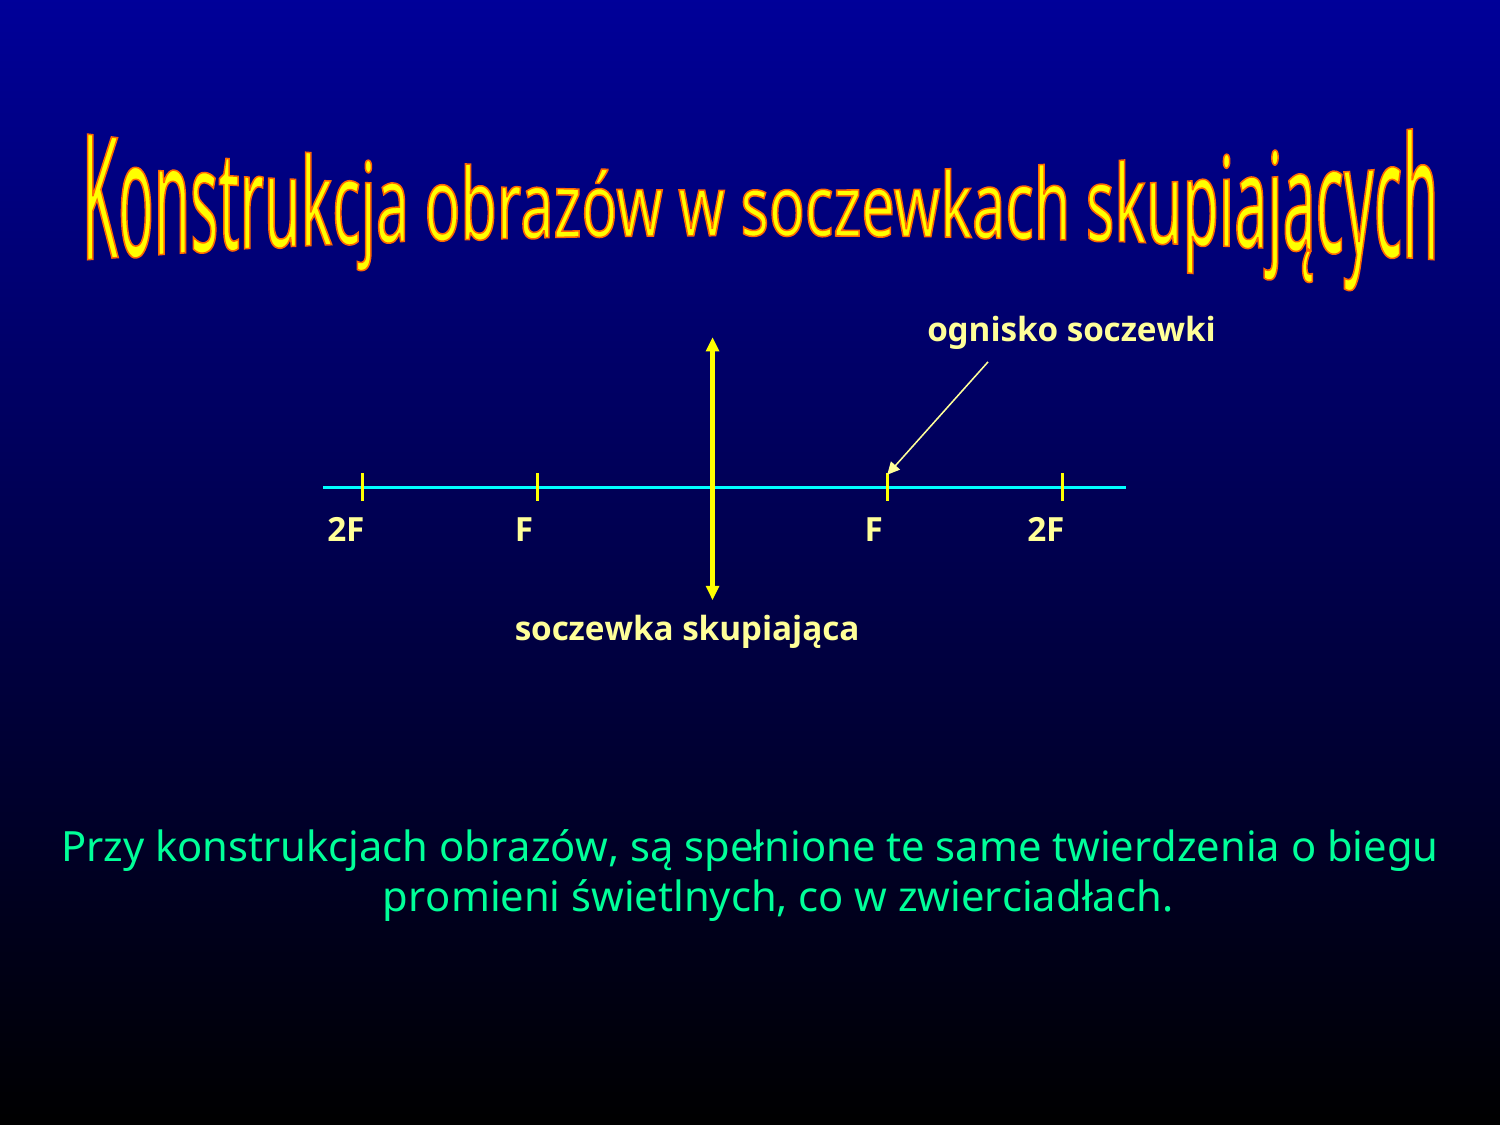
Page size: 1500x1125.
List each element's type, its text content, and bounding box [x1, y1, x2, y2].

text_box 2F [312, 499, 409, 580]
text_box Konstrukcja obrazów w soczewkach skupiających [1264, 176, 1278, 280]
text_box Konstrukcja obrazów w soczewkach skupiających [121, 167, 151, 258]
text_box Konstrukcja obrazów w soczewkach skupiających [743, 189, 767, 237]
text_box Konstrukcja obrazów w soczewkach skupiających [522, 187, 549, 239]
text_box Konstrukcja obrazów w soczewkach skupiających [427, 184, 458, 242]
text_box Konstrukcja obrazów w soczewkach skupiających [772, 189, 802, 237]
text_box Konstrukcja obrazów w soczewkach skupiających [1038, 164, 1066, 240]
text_box ognisko soczewki [912, 299, 1313, 380]
text_box soczewka skupiająca [499, 599, 950, 700]
text_box Konstrukcja obrazów w soczewkach skupiających [305, 152, 332, 246]
text_box Konstrukcja obrazów w soczewkach skupiających [835, 189, 860, 237]
text_box Konstrukcja obrazów w soczewkach skupiających [501, 186, 521, 239]
text_box Konstrukcja obrazów w soczewkach skupiających [1407, 128, 1434, 260]
text_box Konstrukcja obrazów w soczewkach skupiających [1377, 166, 1401, 259]
text_box 2F [1012, 499, 1109, 580]
text_box Konstrukcja obrazów w soczewkach skupiających [555, 188, 580, 238]
text_box Konstrukcja obrazów w soczewkach skupiających [894, 189, 940, 237]
text_box Konstrukcja obrazów w soczewkach skupiających [244, 176, 264, 249]
text_box Konstrukcja obrazów w soczewkach skupiających [1318, 171, 1342, 255]
text_box Konstrukcja obrazów w soczewkach skupiających [679, 189, 725, 236]
text_box F [849, 499, 946, 580]
text_box Konstrukcja obrazów w soczewkach skupiających [335, 180, 359, 246]
text_box Konstrukcja obrazów w soczewkach skupiających [268, 178, 296, 249]
text_box Konstrukcja obrazów w soczewkach skupiających [219, 158, 239, 251]
text_box Konstrukcja obrazów w soczewkach skupiających [1088, 184, 1112, 242]
text_box Konstrukcja obrazów w soczewkach skupiających [1008, 186, 1032, 240]
text_box Konstrukcja obrazów w soczewkach skupiających [1343, 169, 1374, 291]
text_box Konstrukcja obrazów w soczewkach skupiających [945, 168, 972, 238]
text_box Konstrukcja obrazów w soczewkach skupiających [974, 187, 1001, 239]
text_box Konstrukcja obrazów w soczewkach skupiających [1285, 173, 1313, 283]
text_box Przy konstrukcjach obrazów, są spełnione te same twierdzenia o biegu promieni świetlnych, co w zwierciadłach. [0, 812, 1500, 928]
text_box Konstrukcja obrazów w soczewkach skupiających [864, 188, 892, 238]
text_box Konstrukcja obrazów w soczewkach skupiających [158, 170, 186, 255]
text_box Konstrukcja obrazów w soczewkach skupiających [87, 134, 119, 260]
text_box Konstrukcja obrazów w soczewkach skupiających [378, 182, 405, 244]
text_box Konstrukcja obrazów w soczewkach skupiających [616, 189, 663, 237]
text_box Konstrukcja obrazów w soczewkach skupiających [357, 182, 371, 271]
text_box Konstrukcja obrazów w soczewkach skupiających [584, 188, 615, 238]
text_box Konstrukcja obrazów w soczewkach skupiających [1119, 159, 1146, 243]
text_box F [500, 499, 596, 580]
text_box Konstrukcja obrazów w soczewkach skupiających [193, 172, 216, 254]
text_box Konstrukcja obrazów w soczewkach skupiających [1150, 181, 1178, 245]
text_box Konstrukcja obrazów w soczewkach skupiających [465, 163, 494, 241]
text_box Konstrukcja obrazów w soczewkach skupiających [1236, 176, 1263, 249]
text_box Konstrukcja obrazów w soczewkach skupiających [1187, 179, 1216, 274]
text_box Konstrukcja obrazów w soczewkach skupiających [808, 189, 832, 237]
